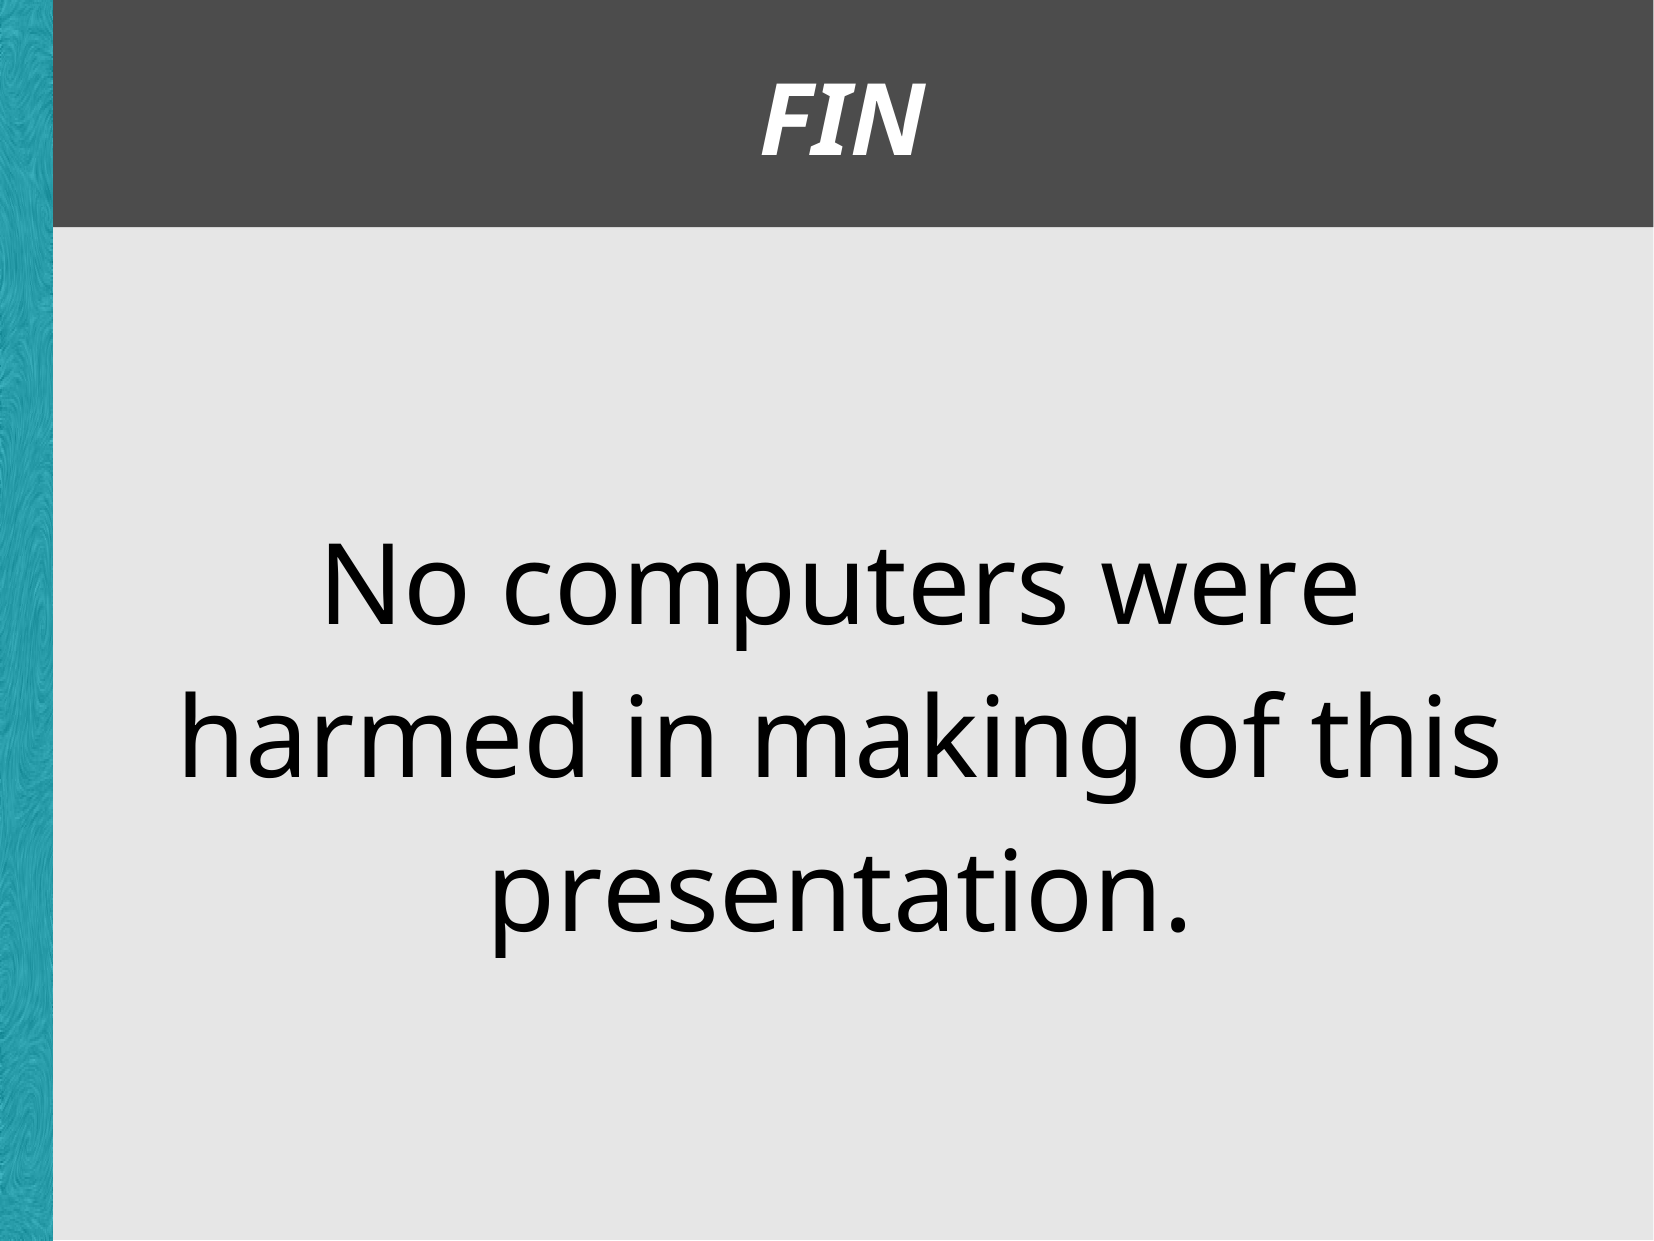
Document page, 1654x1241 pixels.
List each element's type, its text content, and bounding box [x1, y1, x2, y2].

title FIN [121, 12, 1565, 221]
subtitle No computers were harmed in making of this presentation. [118, 307, 1563, 1162]
picture [0, 0, 53, 1241]
